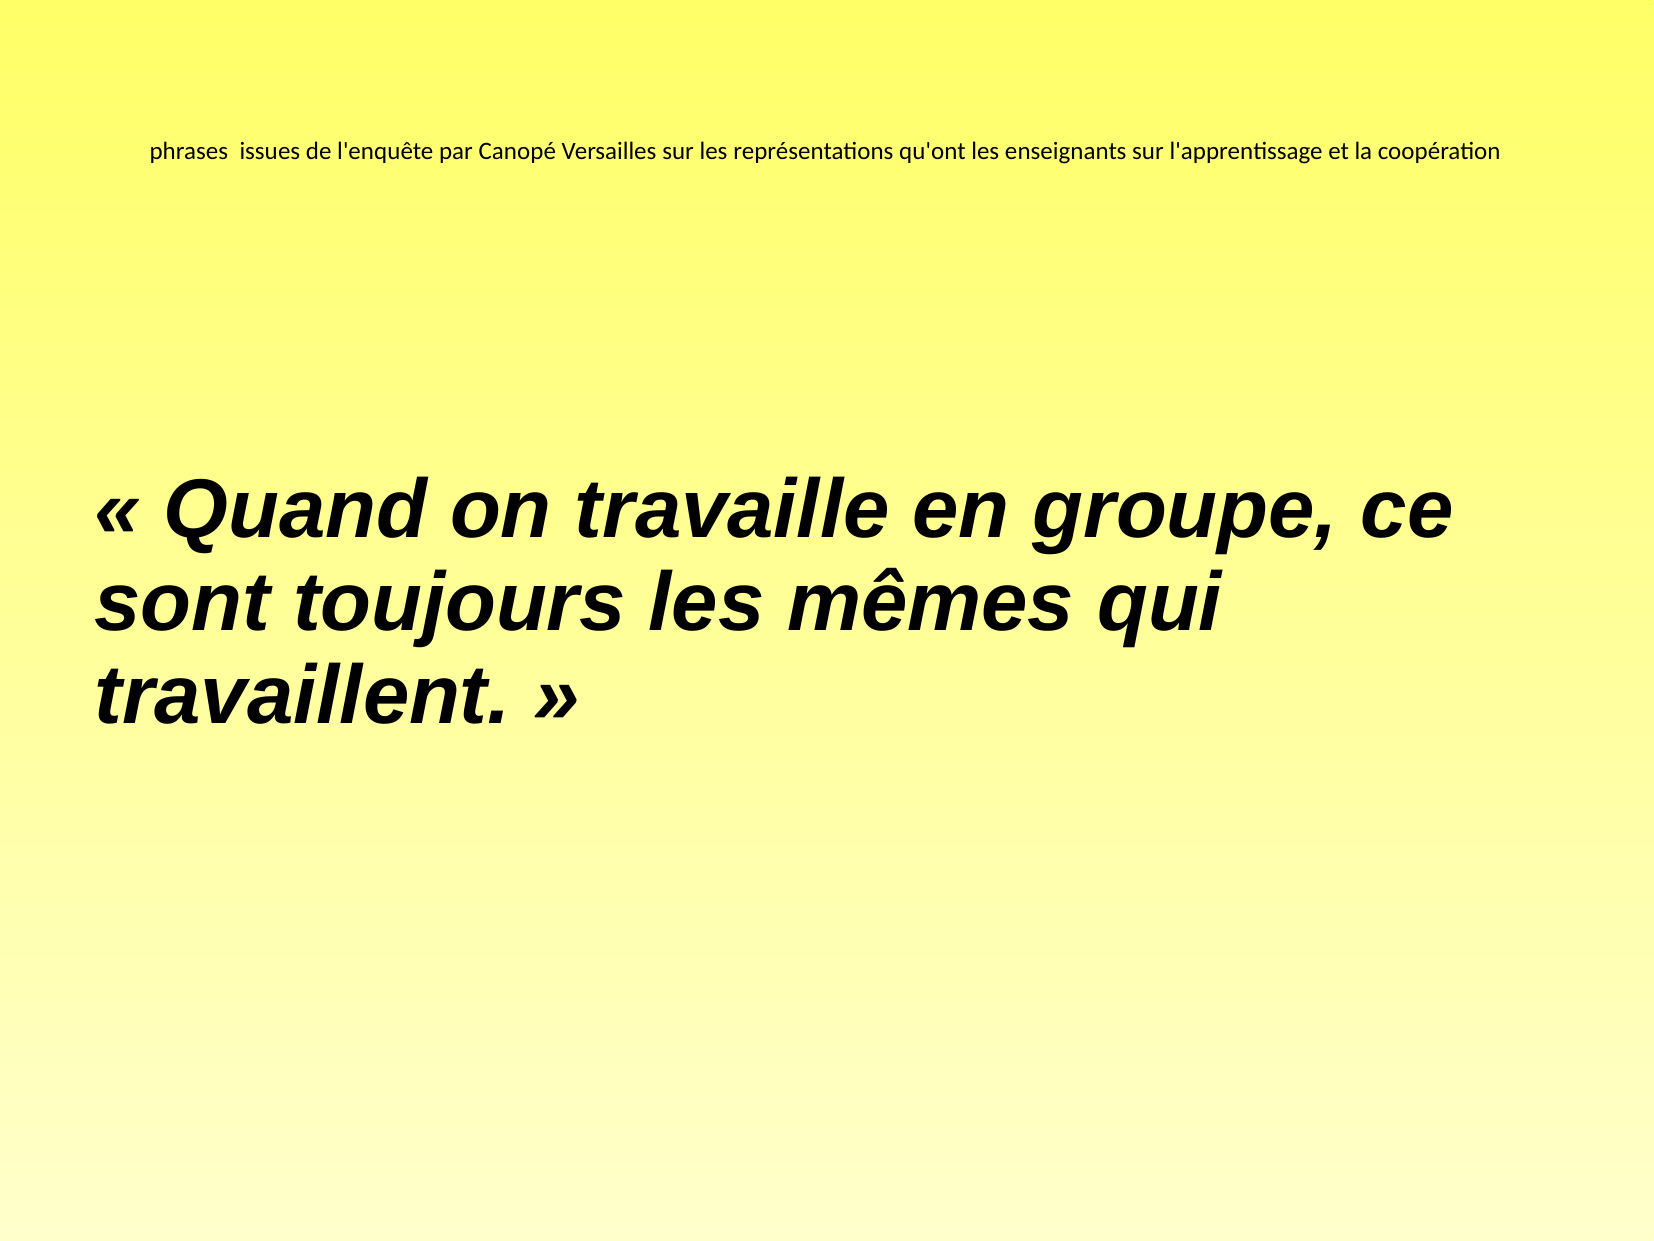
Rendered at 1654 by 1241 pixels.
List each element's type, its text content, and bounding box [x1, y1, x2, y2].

list « Quand on travaille en groupe, ce sont toujours les mêmes qui travaillent. » [94, 461, 1583, 1182]
title phrases issues de l'enquête par Canopé Versailles sur les représentations qu'ont les enseignants sur l'apprentissage et la coopération [82, 49, 1571, 257]
